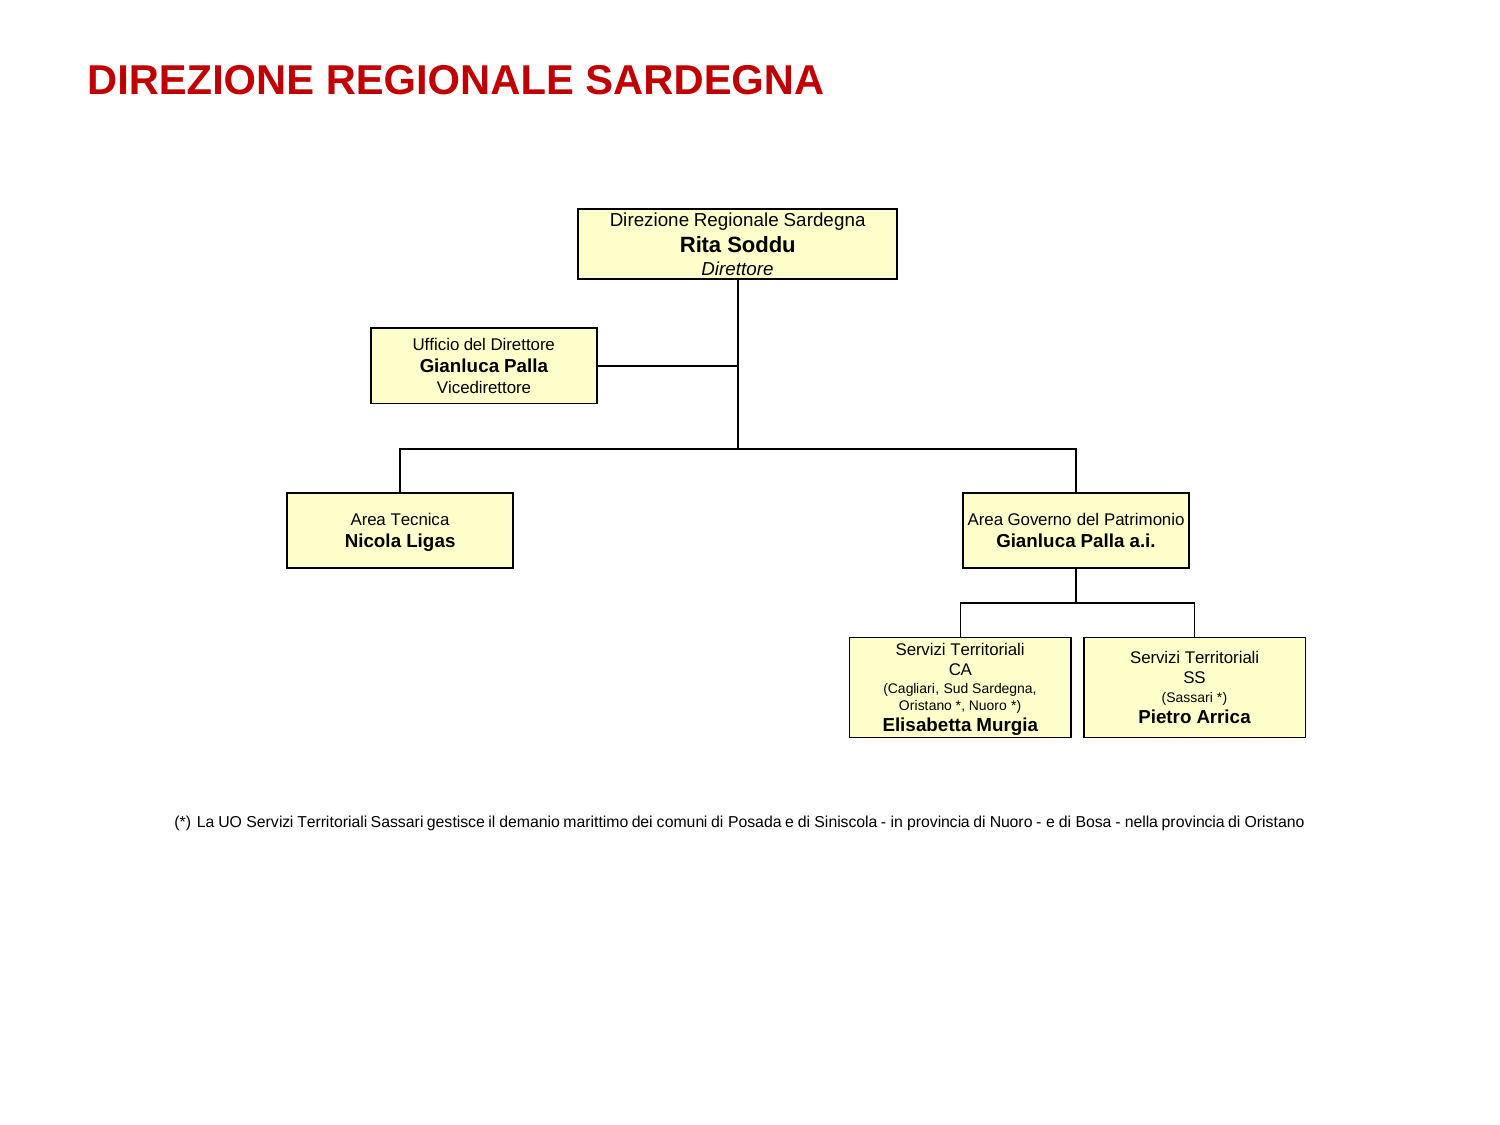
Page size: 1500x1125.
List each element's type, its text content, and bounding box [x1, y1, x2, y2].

text_box DIREZIONE REGIONALE SARDEGNA [72, 45, 1462, 128]
picture [159, 202, 1341, 841]
